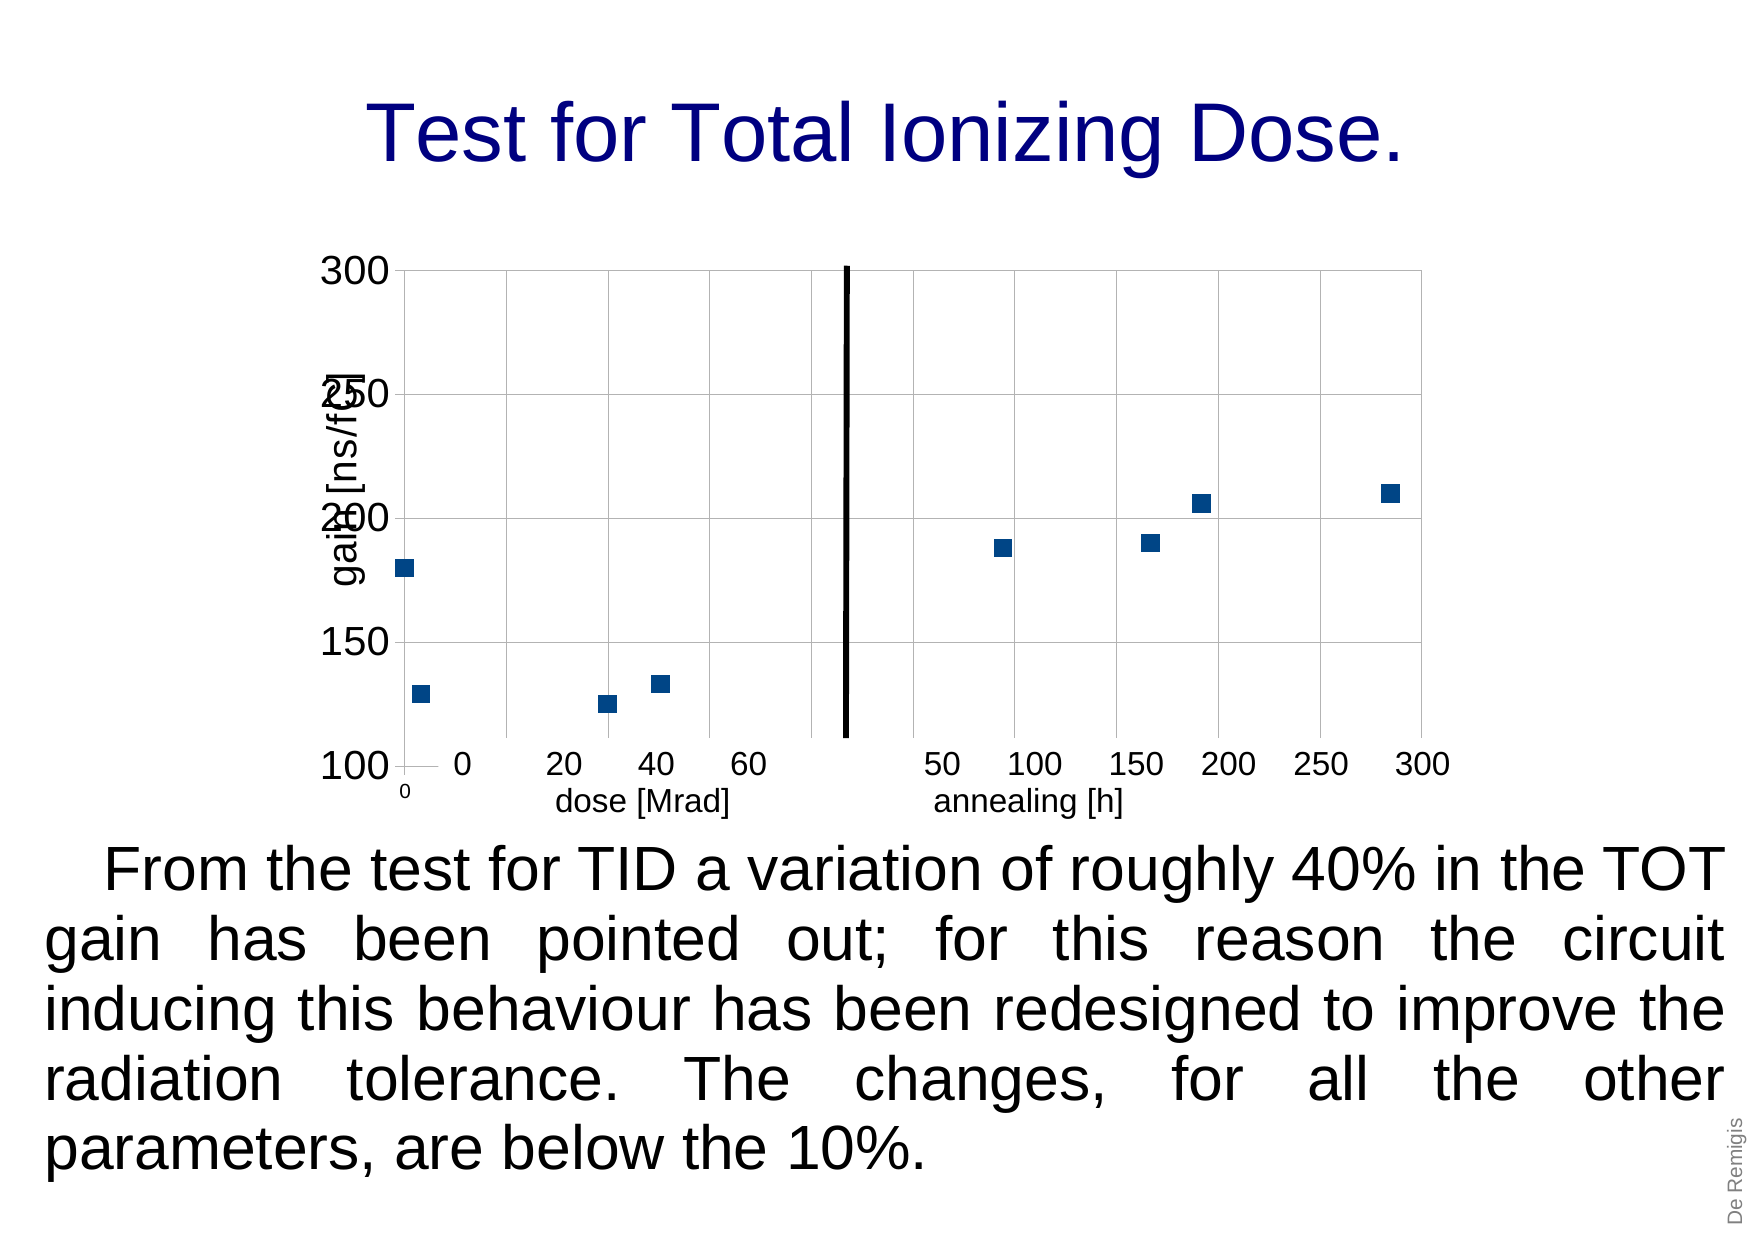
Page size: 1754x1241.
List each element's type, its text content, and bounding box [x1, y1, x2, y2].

text_box From the test for TID a variation of roughly 40% in the TOT gain has been pointed out; for this reason the circuit inducing this behaviour has been redesigned to improve the radiation tolerance. The changes, for all the other parameters, are below the 10%. [29, 826, 1743, 1211]
text_box 0 20 40 60 50 100 150 200 250 300 dose [Mrad] annealing [h] [438, 738, 1472, 828]
chart [281, 236, 1463, 827]
title Test for Total Ionizing Dose. [29, 29, 1743, 236]
